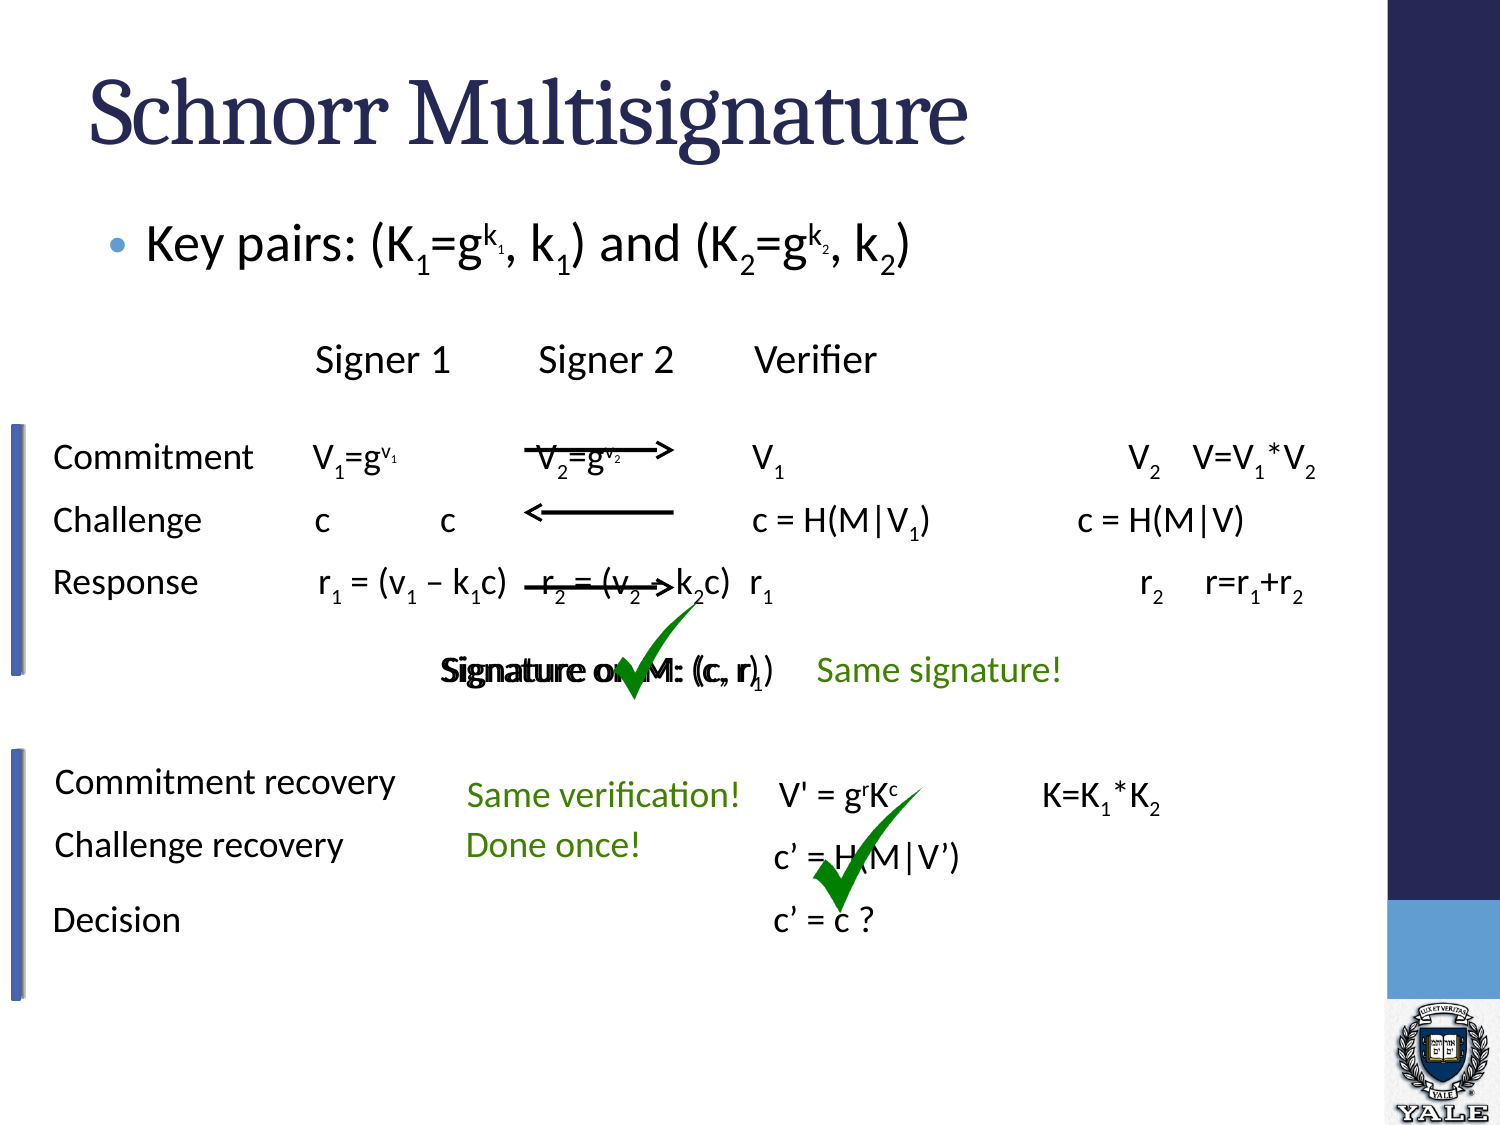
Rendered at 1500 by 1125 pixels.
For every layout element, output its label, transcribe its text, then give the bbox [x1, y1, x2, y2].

text_box r1 = (v1 – k1c) [303, 549, 523, 616]
text_box K=K1*K2 [1027, 762, 1175, 829]
text_box Done once! [451, 812, 657, 873]
text_box r1 [746, 549, 797, 616]
picture [612, 599, 701, 700]
text_box Challenge [38, 487, 217, 548]
picture [812, 787, 923, 913]
text_box V1=gv1 [297, 424, 425, 491]
text_box Signature on M: (c, r1) [428, 637, 790, 704]
text_box Signer 2 [523, 324, 690, 390]
text_box c [299, 487, 346, 548]
text_box V1 [737, 424, 813, 491]
text_box c = H(M|V1) [737, 487, 963, 554]
text_box Challenge recovery [39, 812, 359, 873]
text_box r=r1+r2 [1189, 549, 1319, 616]
text_box r2 [1124, 549, 1188, 616]
text_box c = H(M|V) [1062, 487, 1263, 548]
text_box [12, 750, 20, 1000]
text_box Response [38, 549, 214, 610]
title Schnorr Multisignature [75, 12, 1325, 200]
text_box V' = grKc [764, 762, 913, 823]
text_box Same verification! [452, 762, 757, 823]
text_box [12, 425, 20, 675]
text_box c’ = H(M|V’) [758, 824, 812, 885]
text_box c’ = c ? [758, 887, 900, 948]
text_box Signer 1 [300, 324, 467, 390]
text_box V=V1*V2 [1177, 424, 1331, 491]
picture [1384, 999, 1500, 1125]
text_box r2 = (v2 – k2c) [526, 549, 746, 616]
text_box Decision [37, 887, 197, 948]
text_box Commitment [38, 424, 270, 485]
text_box Commitment recovery [40, 749, 412, 810]
text_box c [425, 487, 471, 548]
text_box V2=gv2 [521, 424, 648, 491]
text_box Verifier [739, 324, 893, 390]
text_box Same signature! [801, 637, 1078, 698]
list Key pairs: (K1=gk1, k1) and (K2=gk2, k2) [75, 200, 1325, 288]
text_box V2 [1113, 424, 1176, 491]
text_box c’ = H(M|V’) [923, 824, 985, 885]
